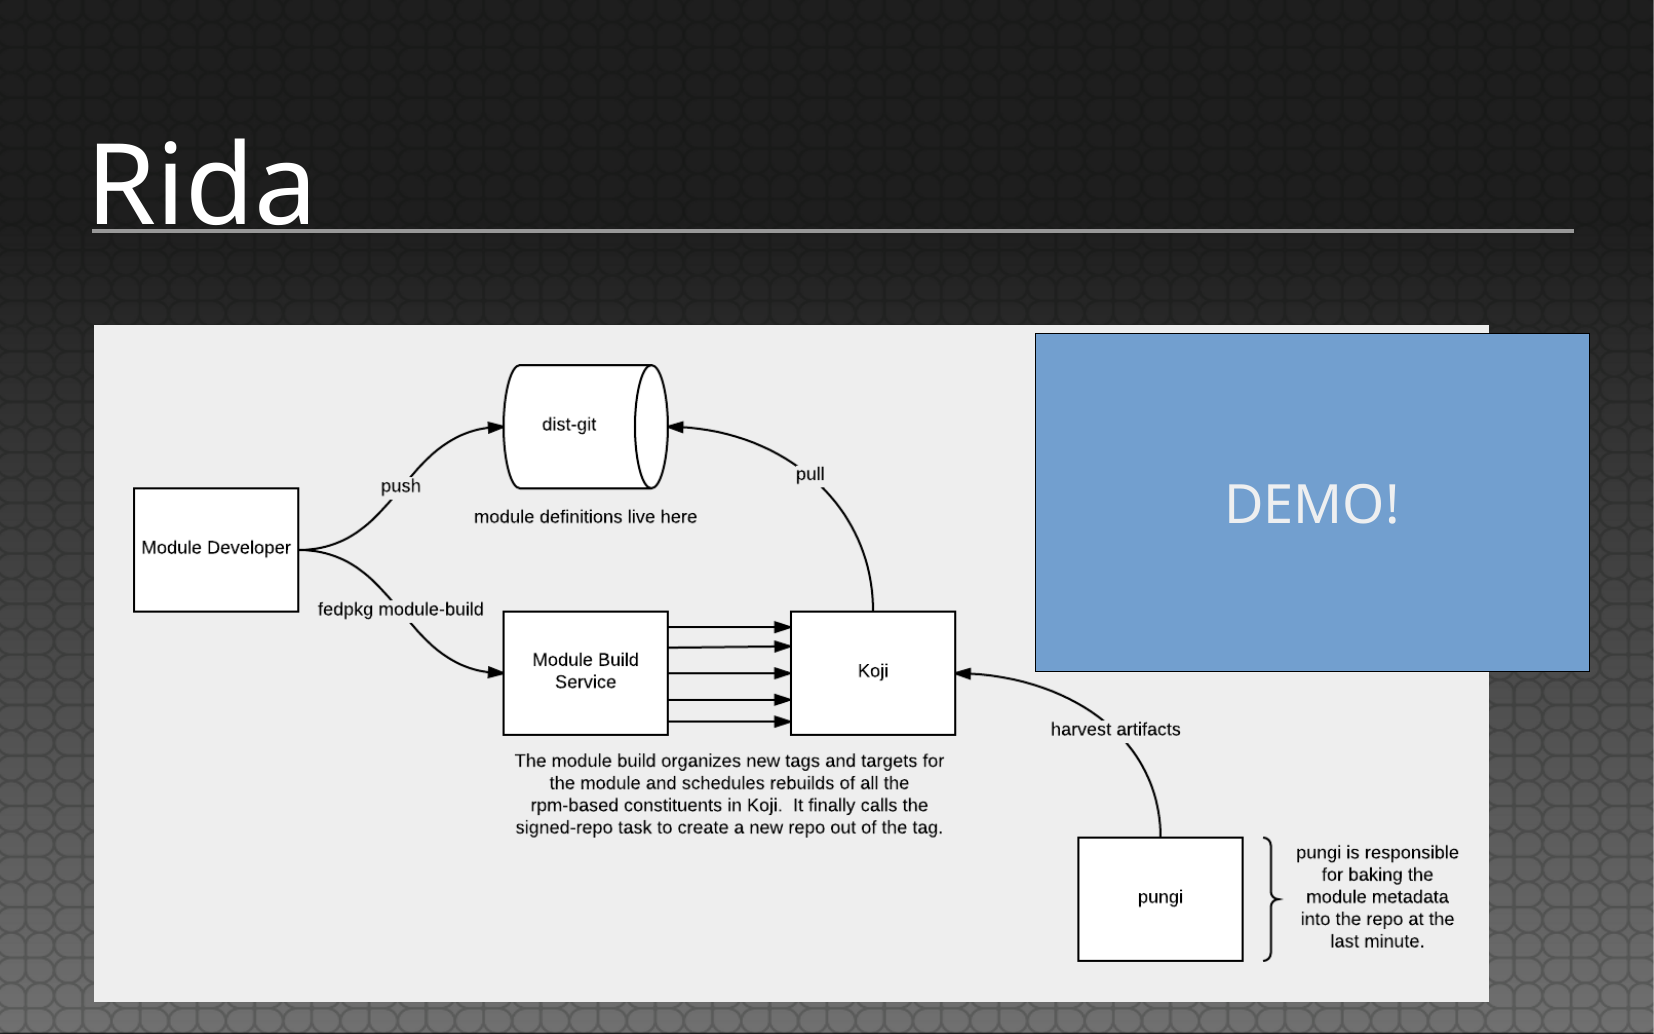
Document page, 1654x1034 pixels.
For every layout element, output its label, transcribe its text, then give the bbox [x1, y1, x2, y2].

picture [0, 0, 1654, 1034]
title Rida [86, 112, 1576, 249]
text_box DEMO! [1035, 333, 1590, 672]
